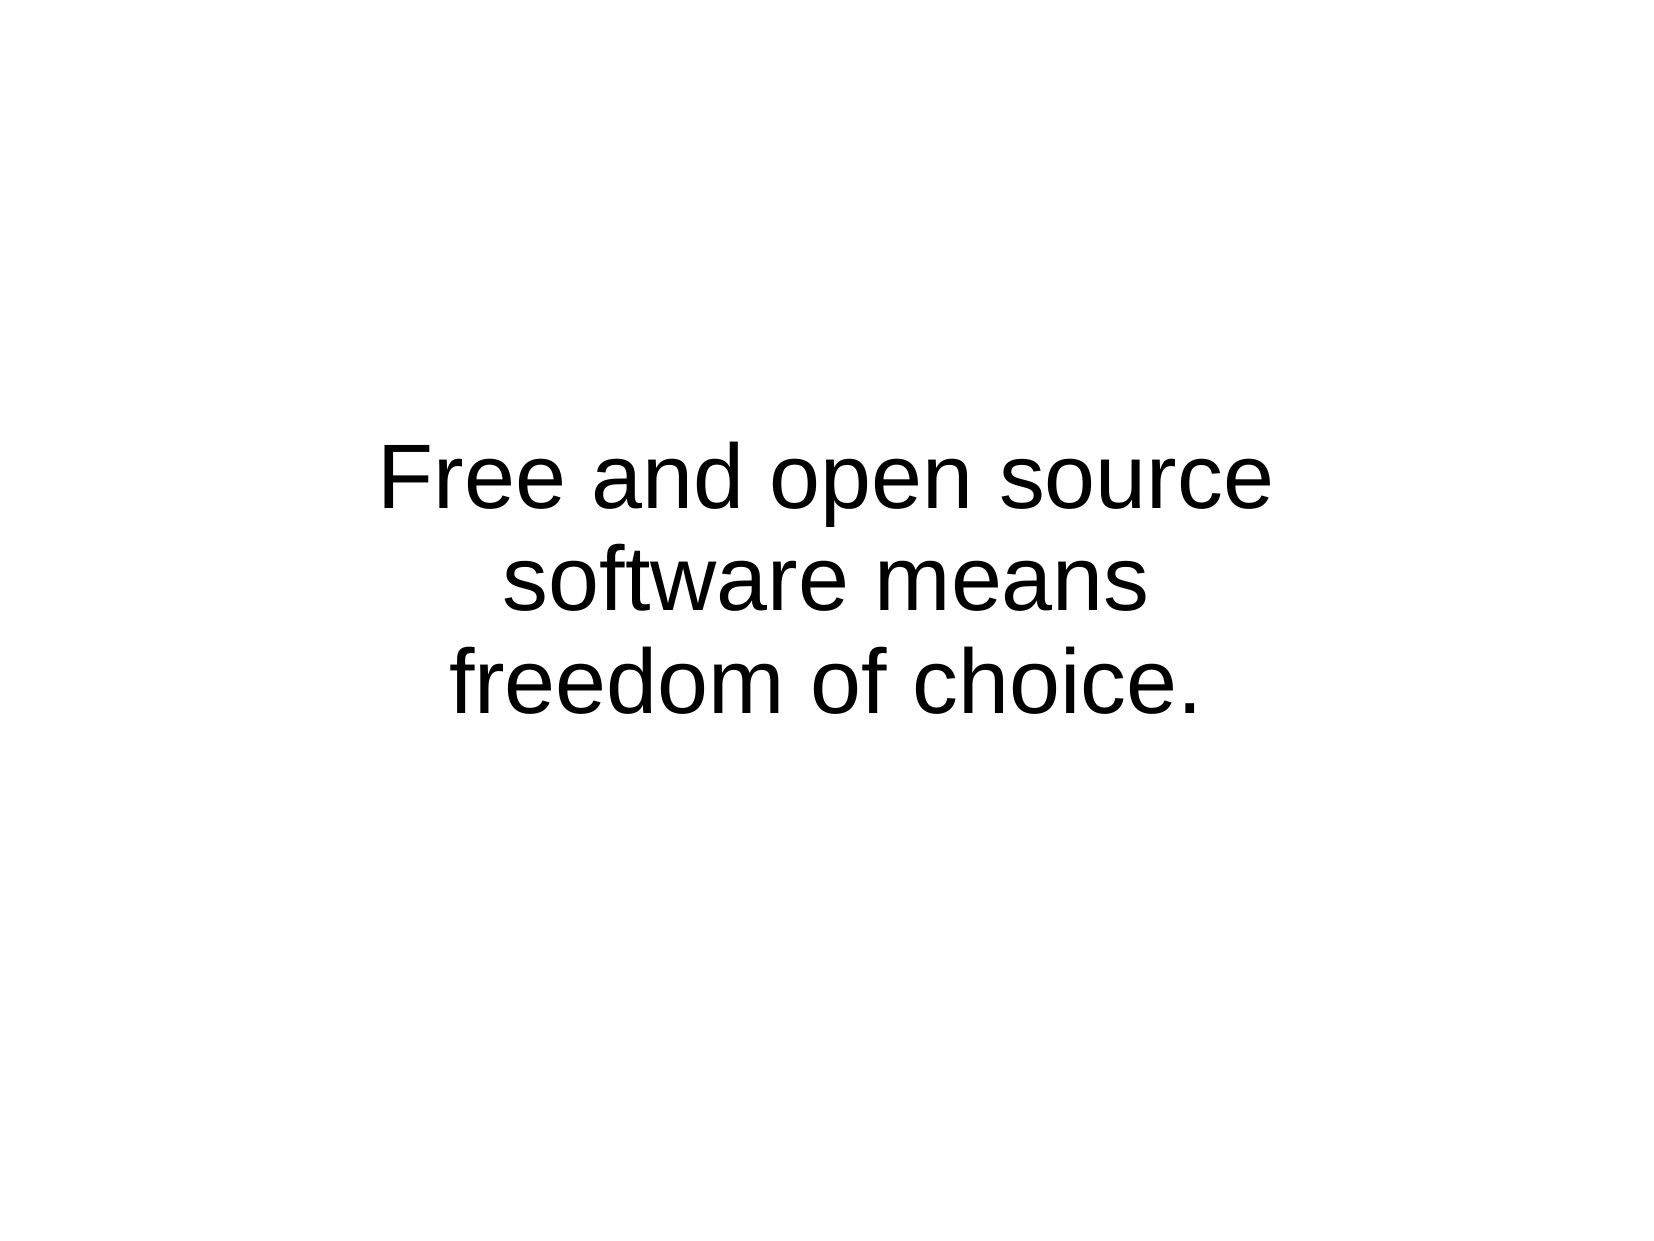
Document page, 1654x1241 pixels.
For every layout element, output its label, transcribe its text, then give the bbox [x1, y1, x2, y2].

title Free and open source software means freedom of choice. [82, 56, 1571, 1102]
